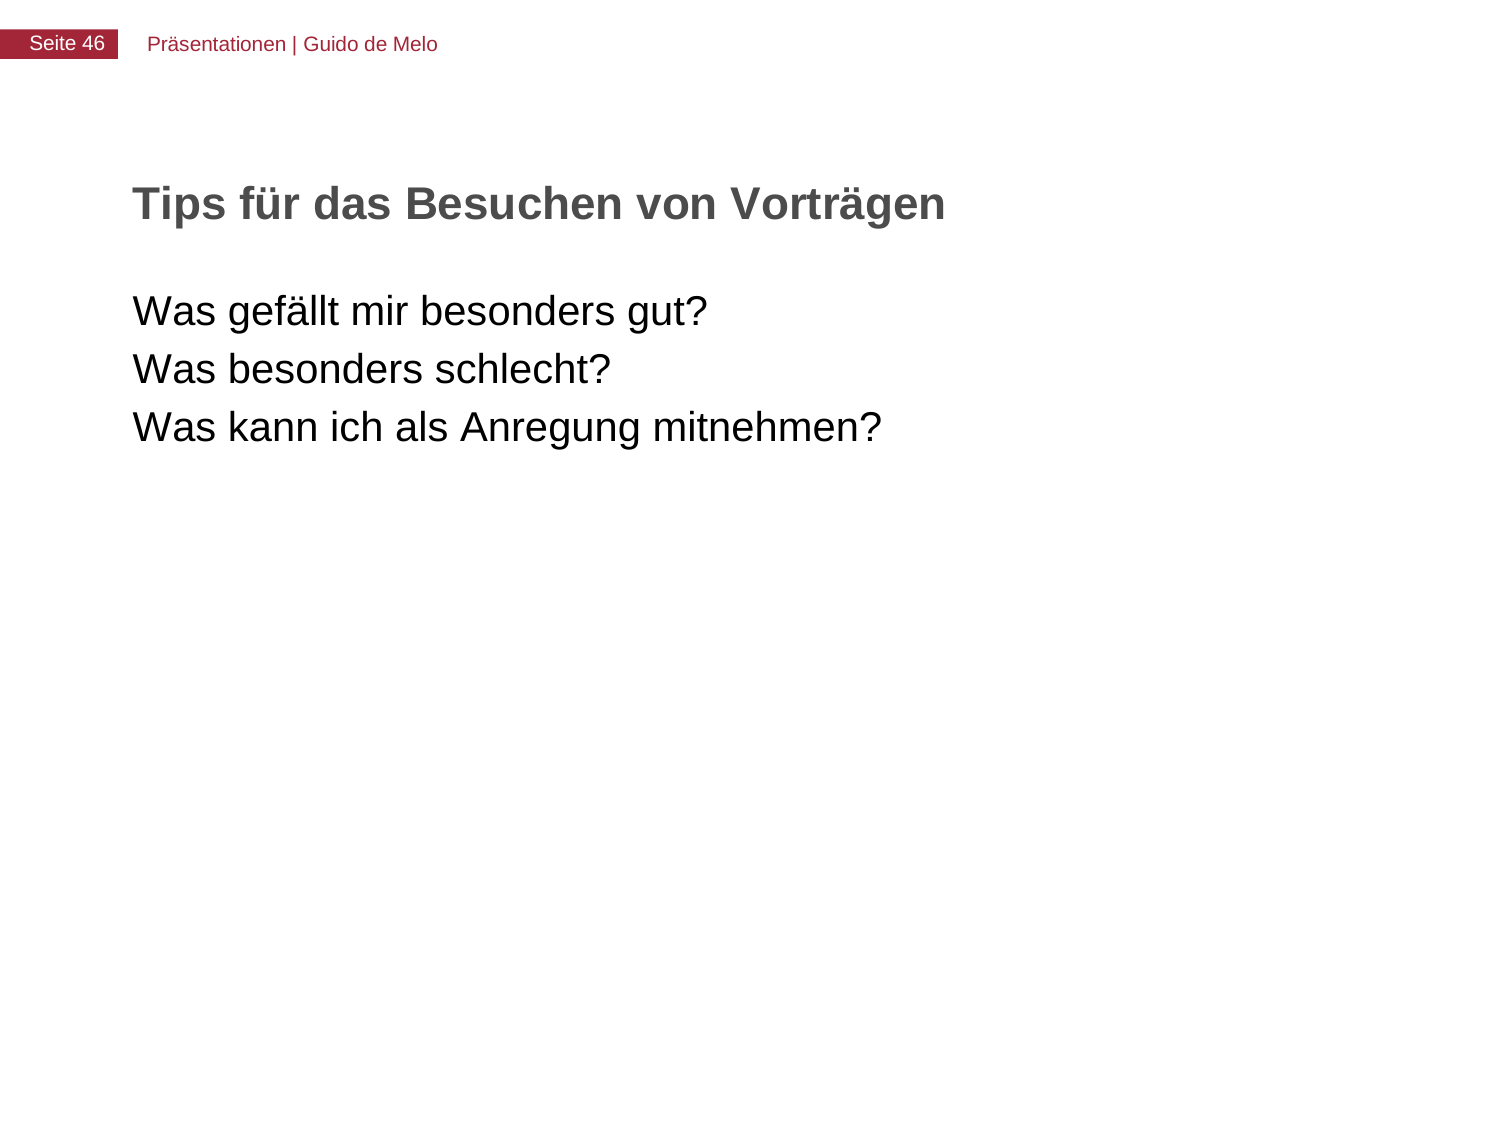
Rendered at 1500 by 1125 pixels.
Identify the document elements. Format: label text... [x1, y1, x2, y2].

list Was gefällt mir besonders gut? Was besonders schlecht? Was kann ich als Anregung mitnehmen? [132, 287, 1371, 888]
title Tips für das Besuchen von Vorträgen [132, 149, 1413, 258]
